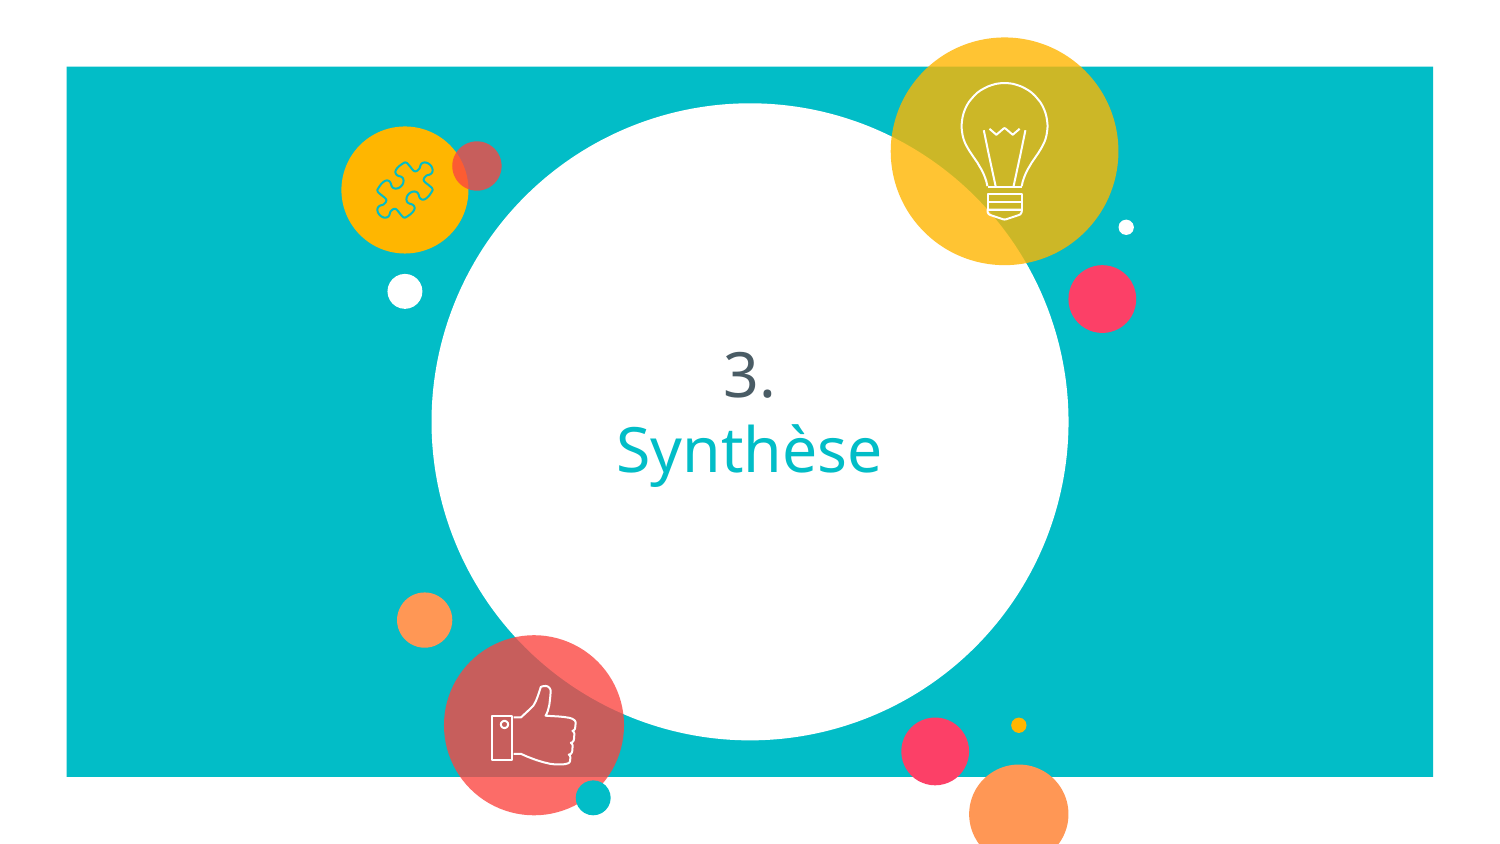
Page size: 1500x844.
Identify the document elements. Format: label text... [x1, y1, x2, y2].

title 3. Synthèse [473, 309, 1027, 500]
